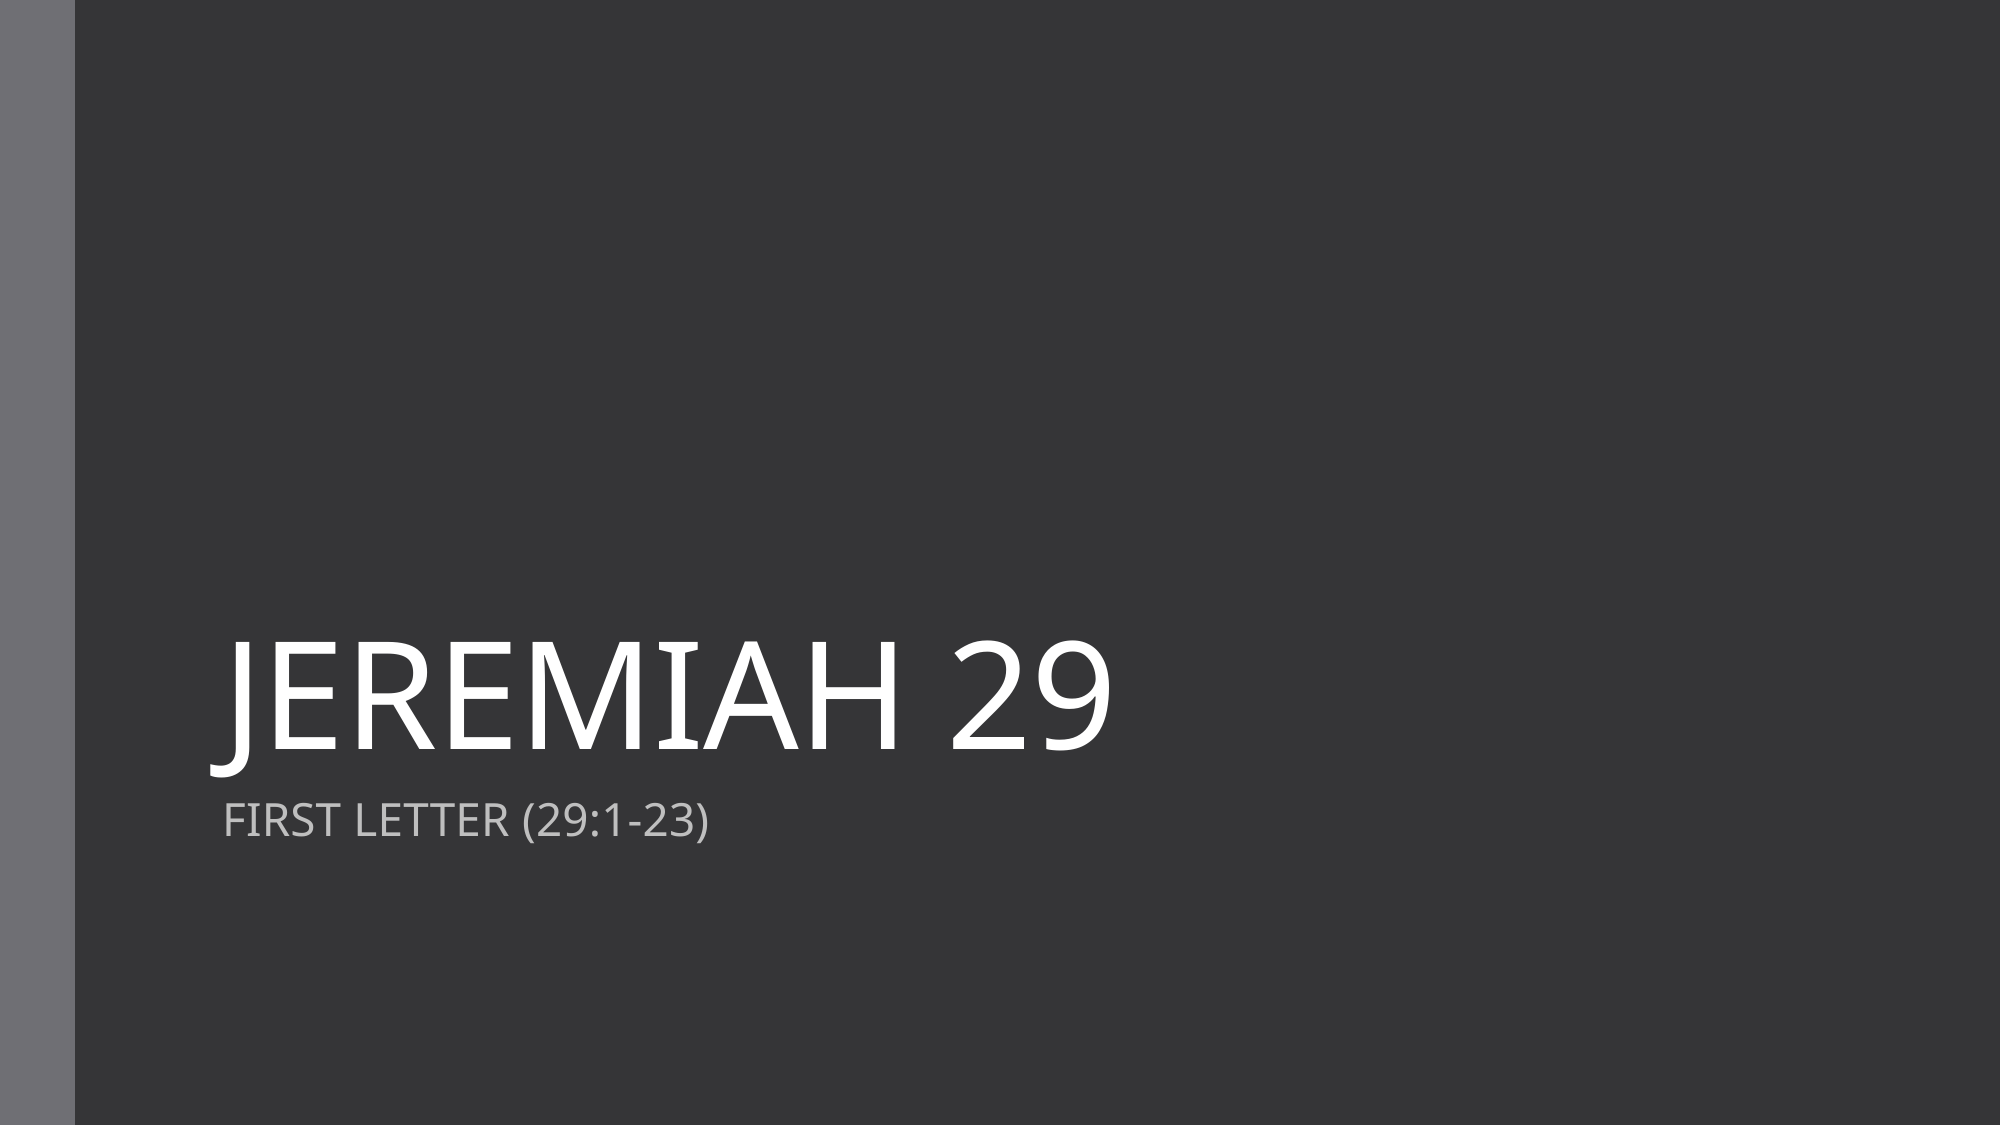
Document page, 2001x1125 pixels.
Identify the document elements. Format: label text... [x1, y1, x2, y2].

title JEREMIAH 29 [206, 124, 1752, 787]
subtitle FIRST LETTER (29:1-23) [206, 787, 1752, 1066]
